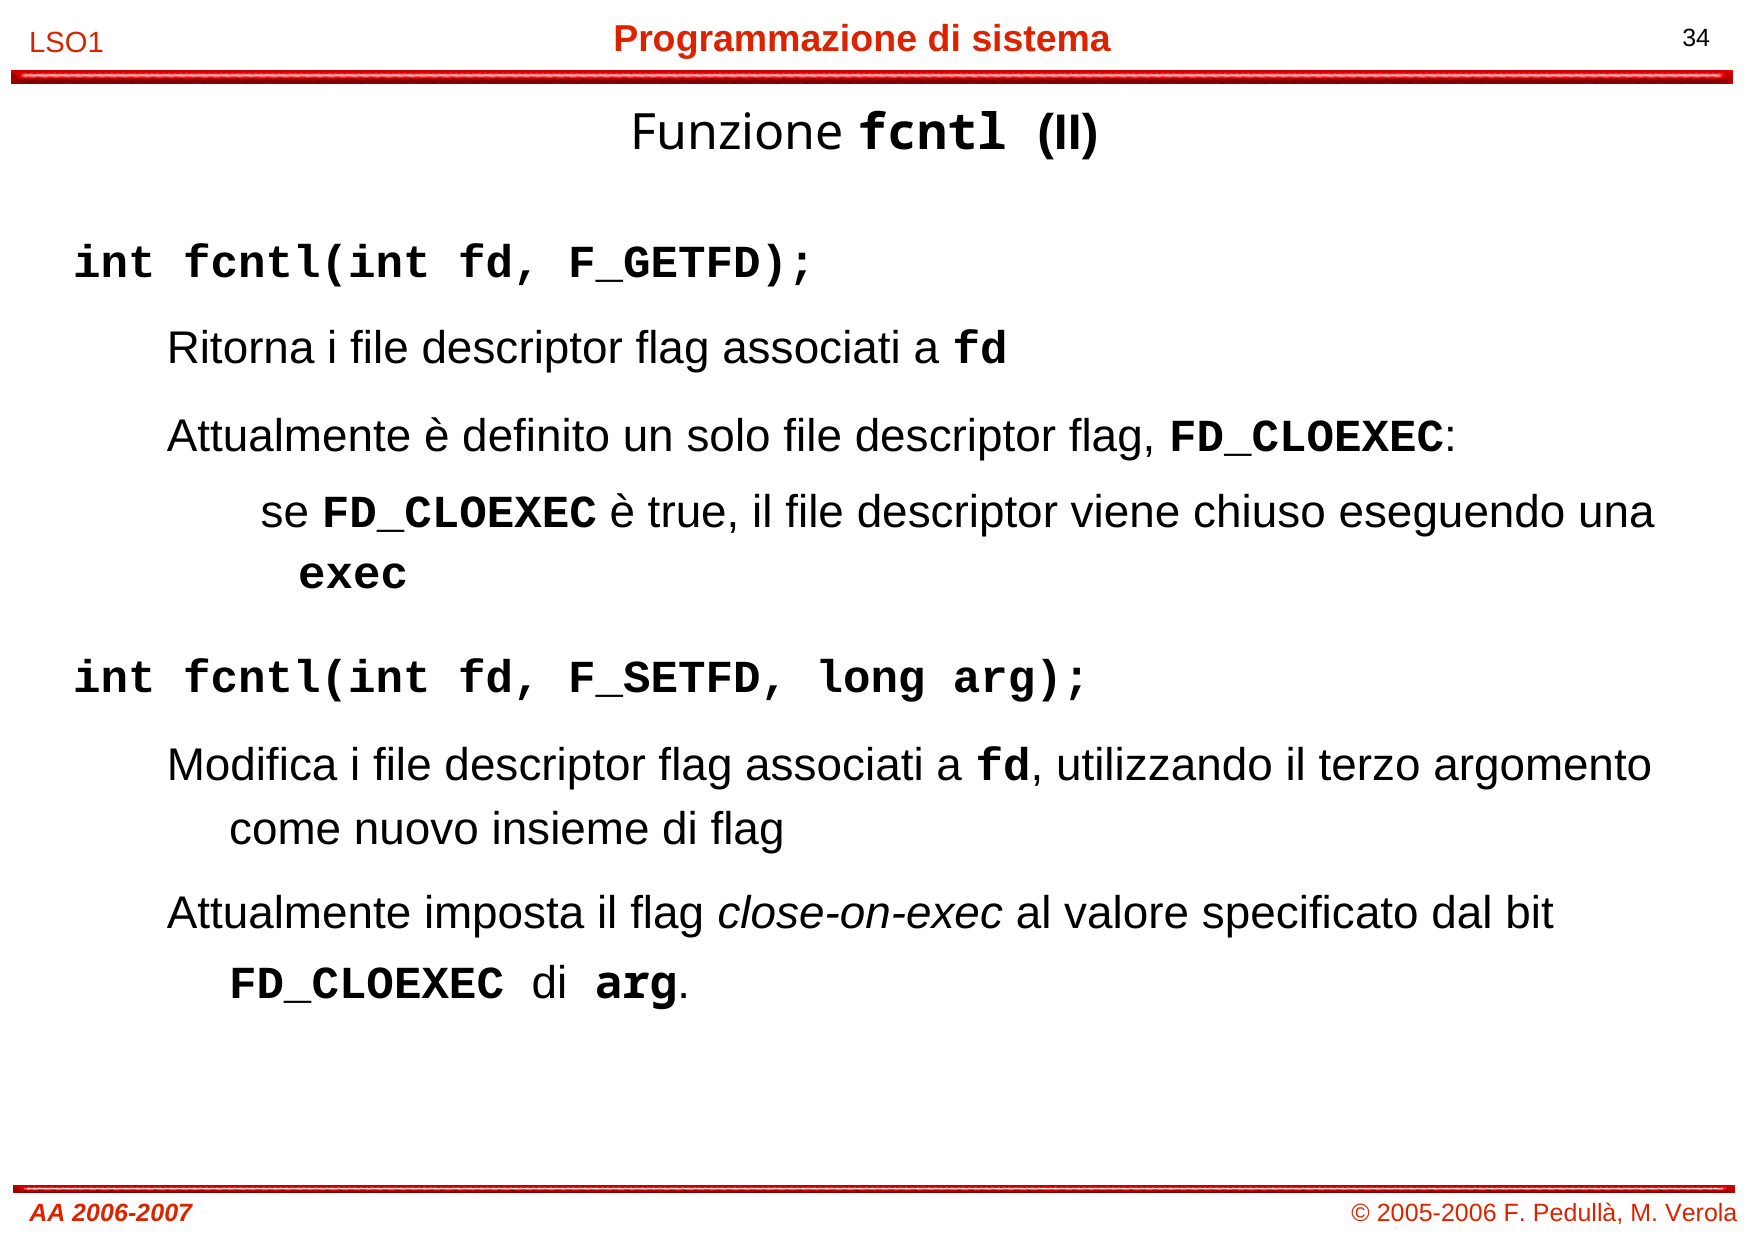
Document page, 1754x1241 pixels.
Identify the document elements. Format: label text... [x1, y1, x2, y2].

title Funzione fcntl (II) [601, 84, 1128, 180]
picture [11, 70, 1733, 84]
list int fcntl(int fd, F_GETFD); Ritorna i file descriptor flag associati a fd Attualmente è definito un solo file descriptor flag, FD_CLOEXEC: se FD_CLOEXEC è true, il file descriptor viene chiuso eseguendo una exec int fcntl(int fd, F_SETFD, long arg); Modifica i file descriptor flag associati a fd, utilizzando il terzo argomento come nuovo insieme di flag Attualmente imposta il flag close-on-exec al valore specificato dal bit FD_CLOEXEC di arg. [58, 220, 1696, 1128]
picture [13, 1185, 1735, 1193]
